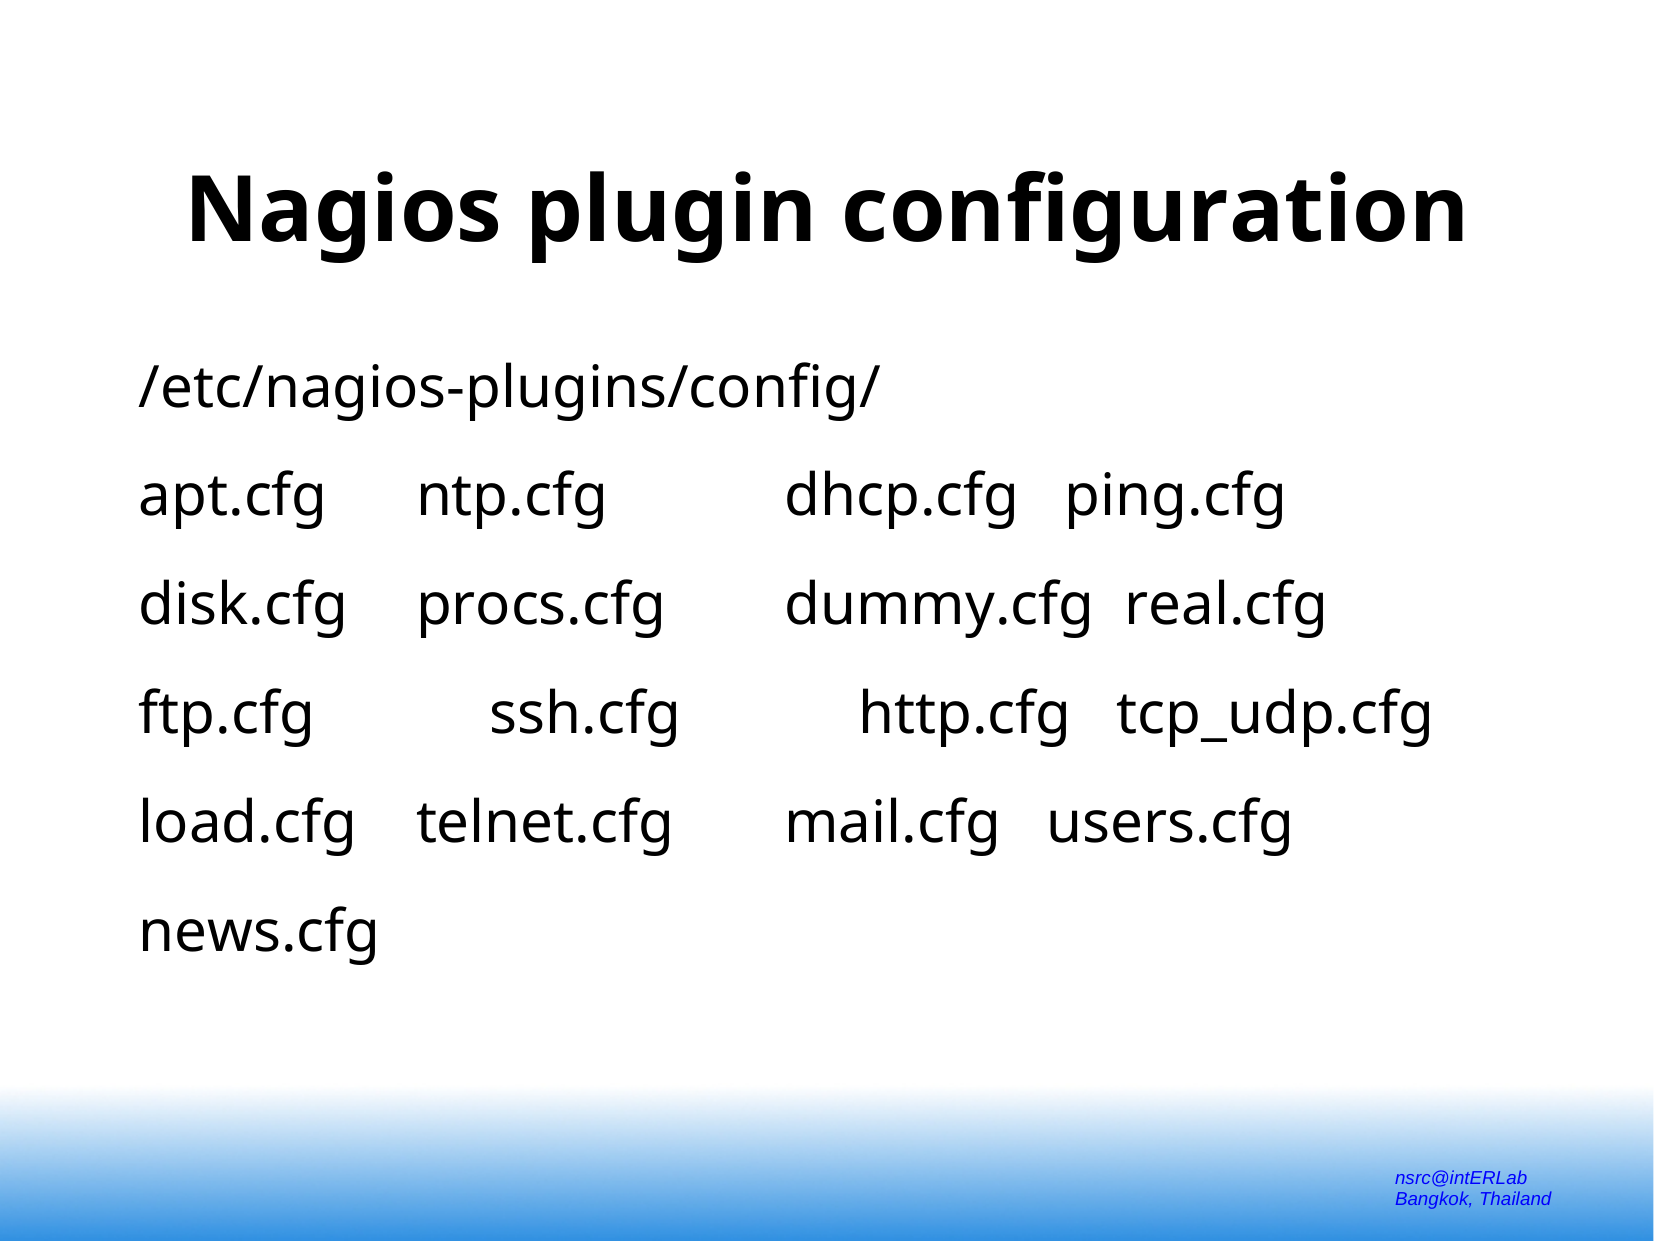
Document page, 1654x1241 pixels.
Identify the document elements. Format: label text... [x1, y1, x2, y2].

title Nagios plugin configuration [121, 94, 1534, 318]
picture [0, 1083, 1654, 1241]
list /etc/nagios-plugins/config/ apt.cfg ntp.cfg dhcp.cfg ping.cfg disk.cfg procs.cfg dummy.cfg real.cfg ftp.cfg ssh.cfg http.cfg tcp_udp.cfg load.cfg telnet.cfg mail.cfg users.cfg news.cfg [121, 344, 1534, 1126]
